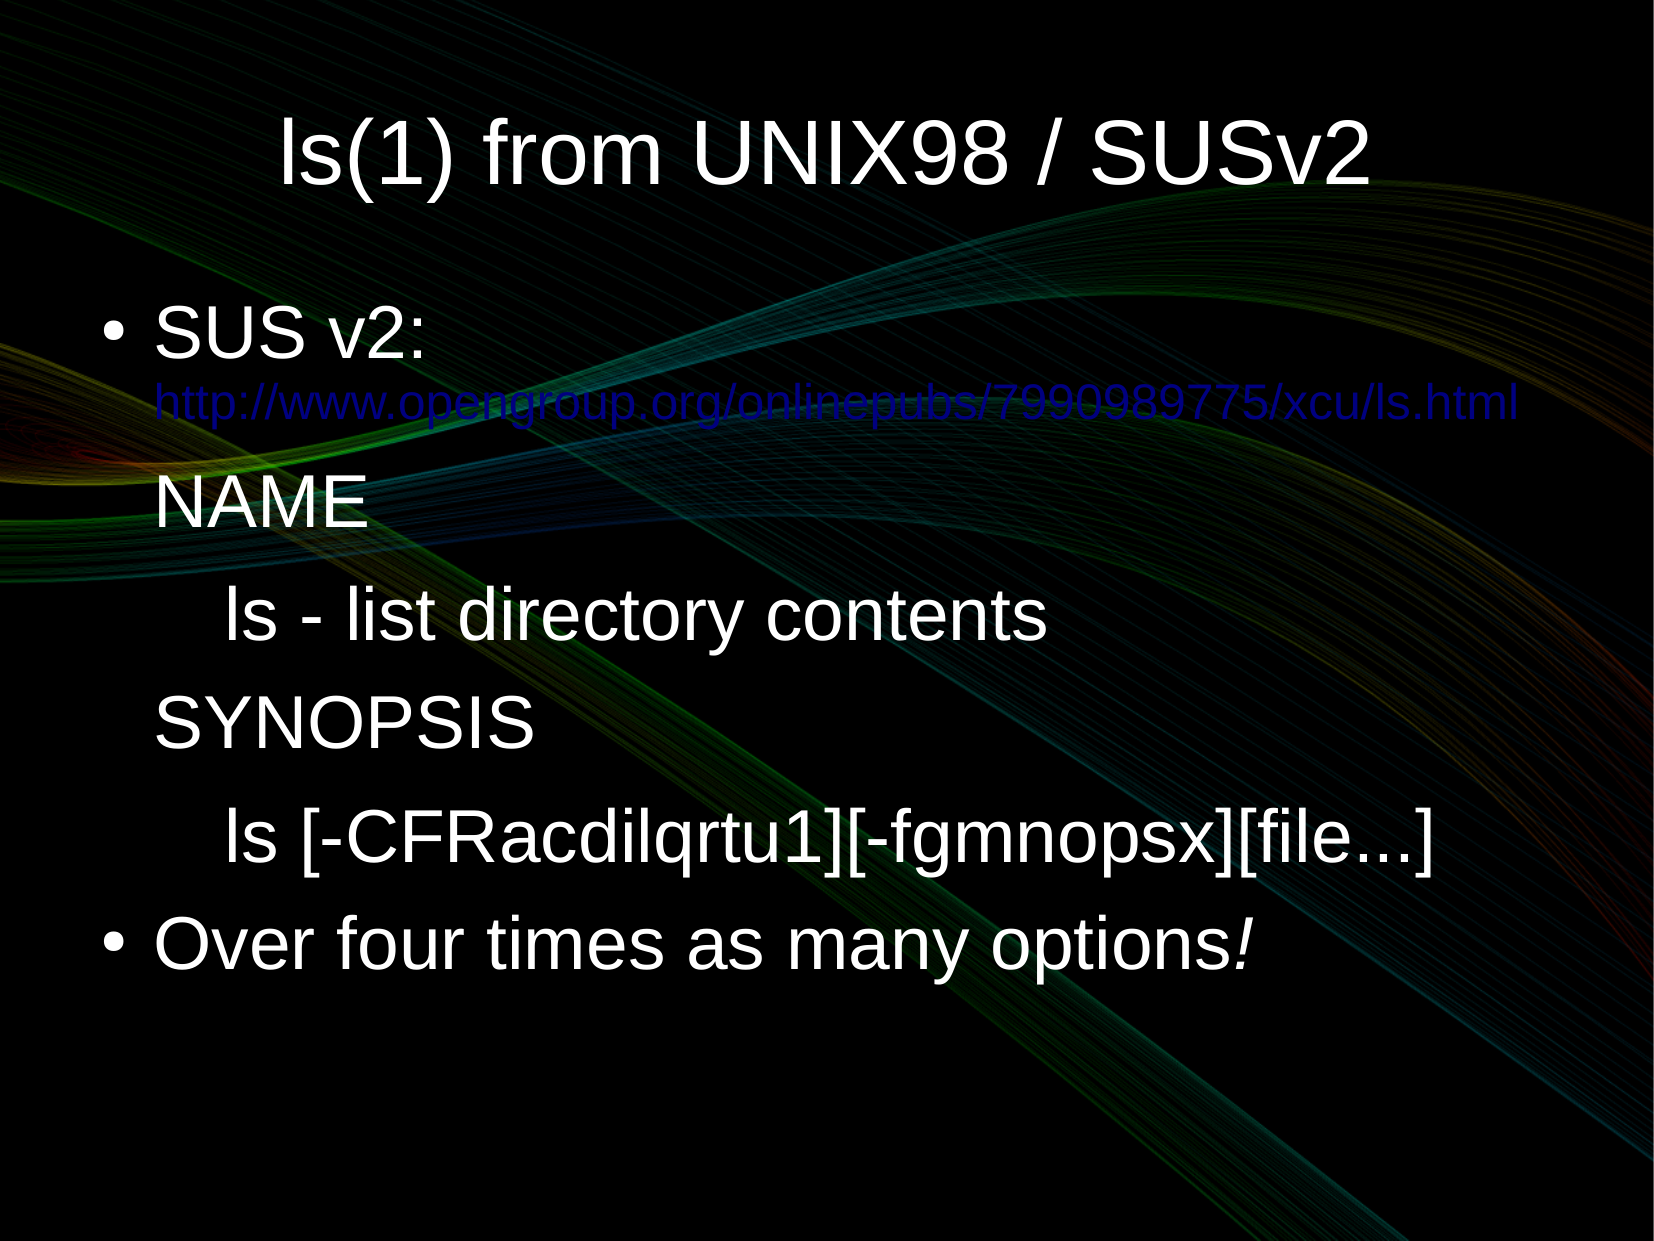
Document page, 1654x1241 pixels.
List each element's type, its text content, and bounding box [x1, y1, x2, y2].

title ls(1) from UNIX98 / SUSv2 [82, 56, 1571, 250]
list SUS v2:http://www.opengroup.org/onlinepubs/7990989775/xcu/ls.html NAME ls - list directory contents SYNOPSIS ls [-CFRacdilqrtu1][-fgmnopsx][file...] Over four times as many options! [82, 290, 1571, 1094]
picture [0, 0, 1654, 1241]
